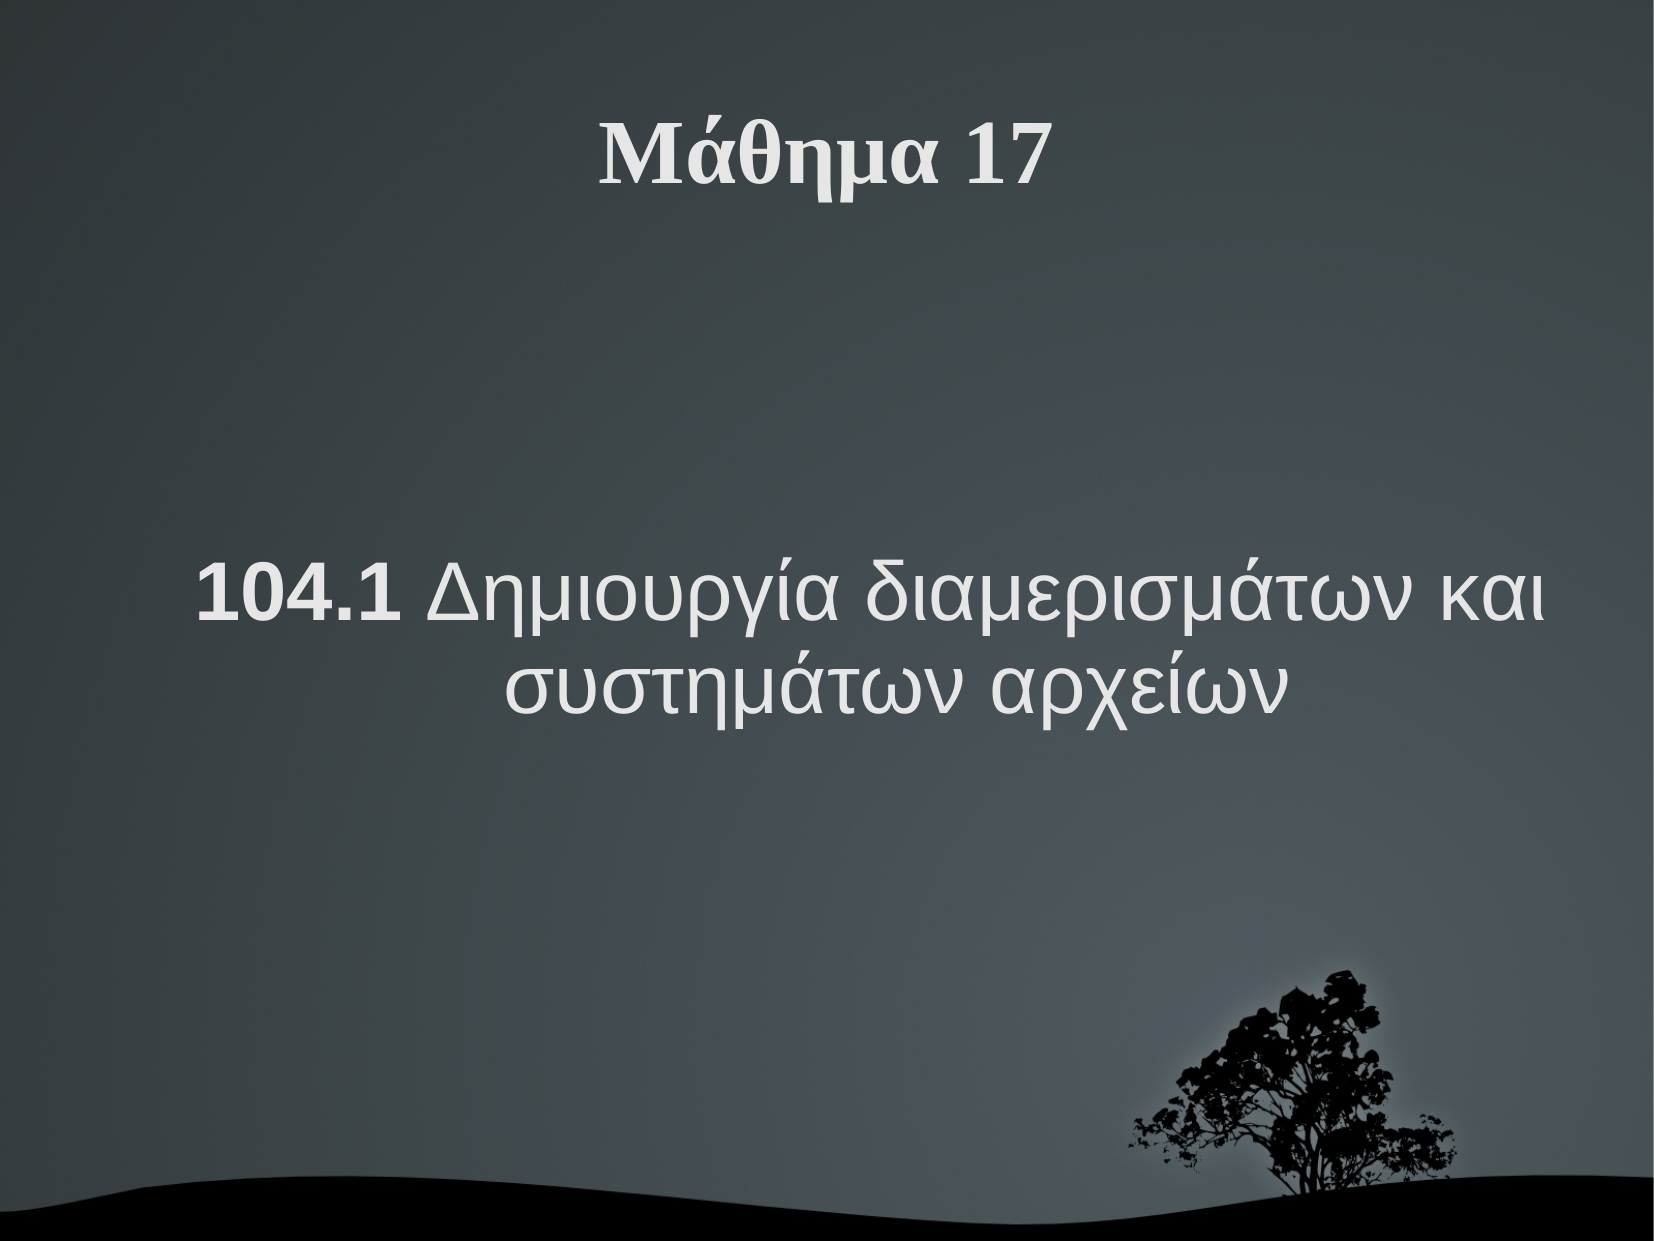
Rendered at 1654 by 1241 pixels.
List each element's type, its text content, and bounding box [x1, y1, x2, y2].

title Μάθημα 17 [82, 49, 1571, 257]
picture [0, 0, 1654, 1241]
list 104.1 Δημιουργία διαμερισμάτων και συστημάτων αρχείων [82, 290, 1571, 1109]
